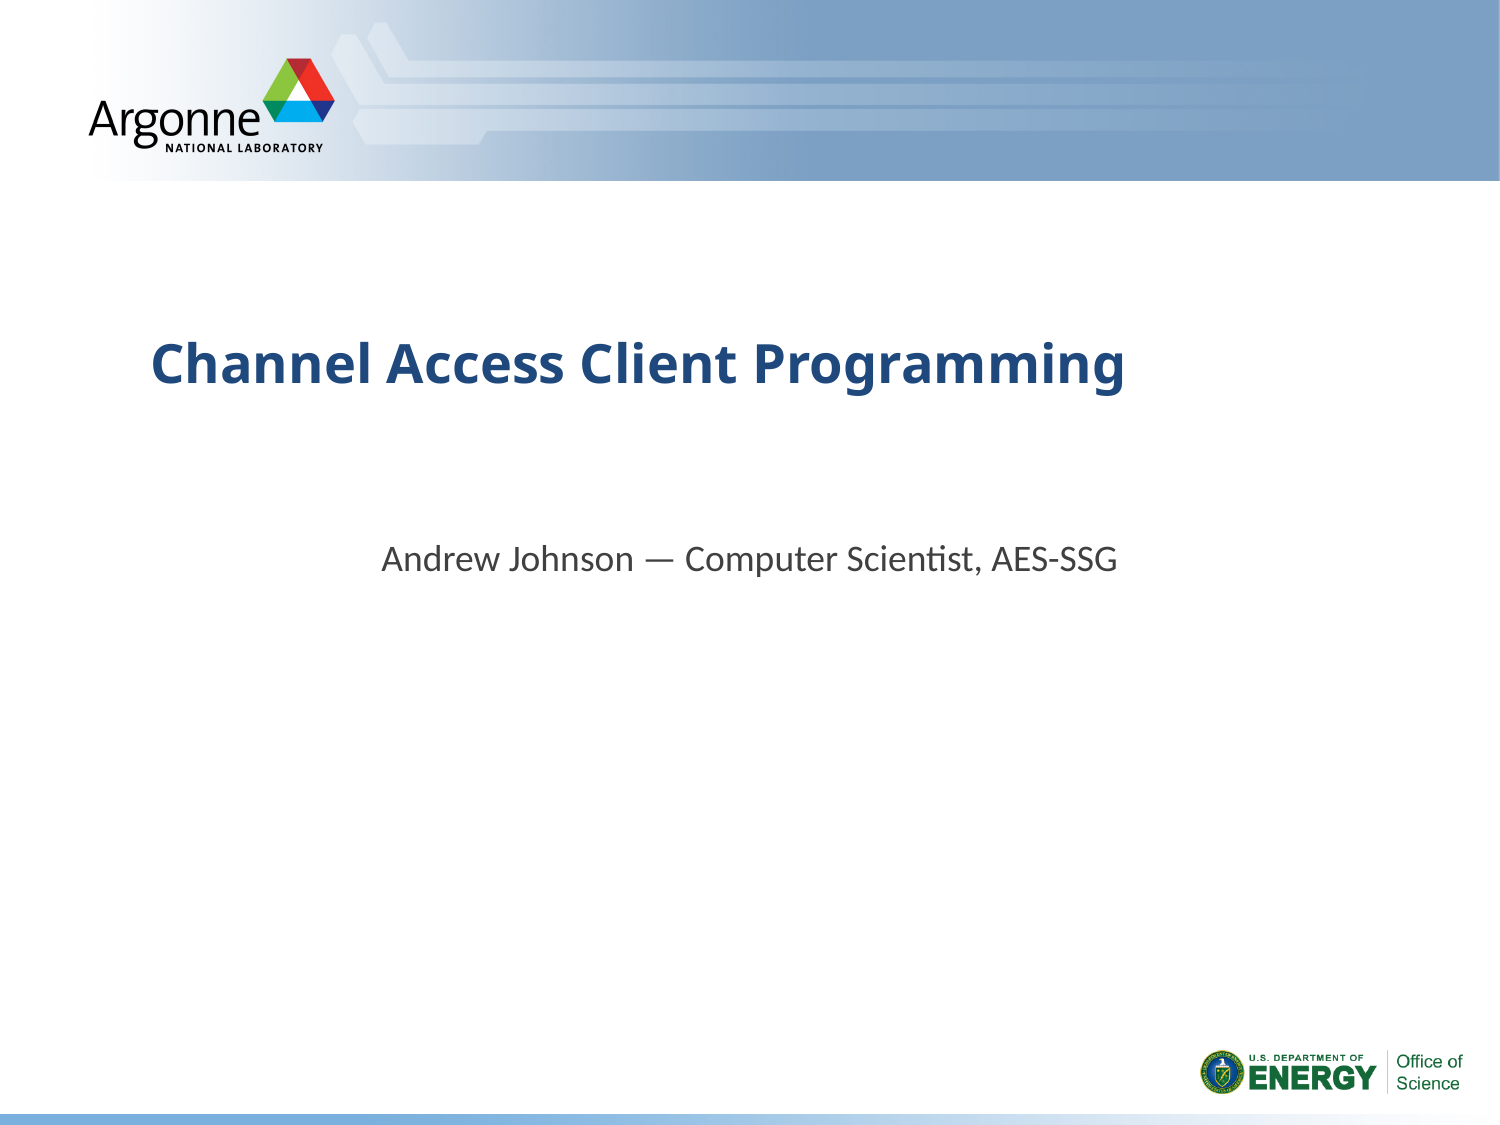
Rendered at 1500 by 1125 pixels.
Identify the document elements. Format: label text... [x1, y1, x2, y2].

picture [0, 0, 1500, 182]
subtitle Andrew Johnson — Computer Scientist, AES-SSG [75, 539, 1425, 586]
title Channel Access Client Programming [150, 274, 1327, 451]
picture [0, 1114, 1500, 1125]
picture [1200, 1050, 1463, 1094]
